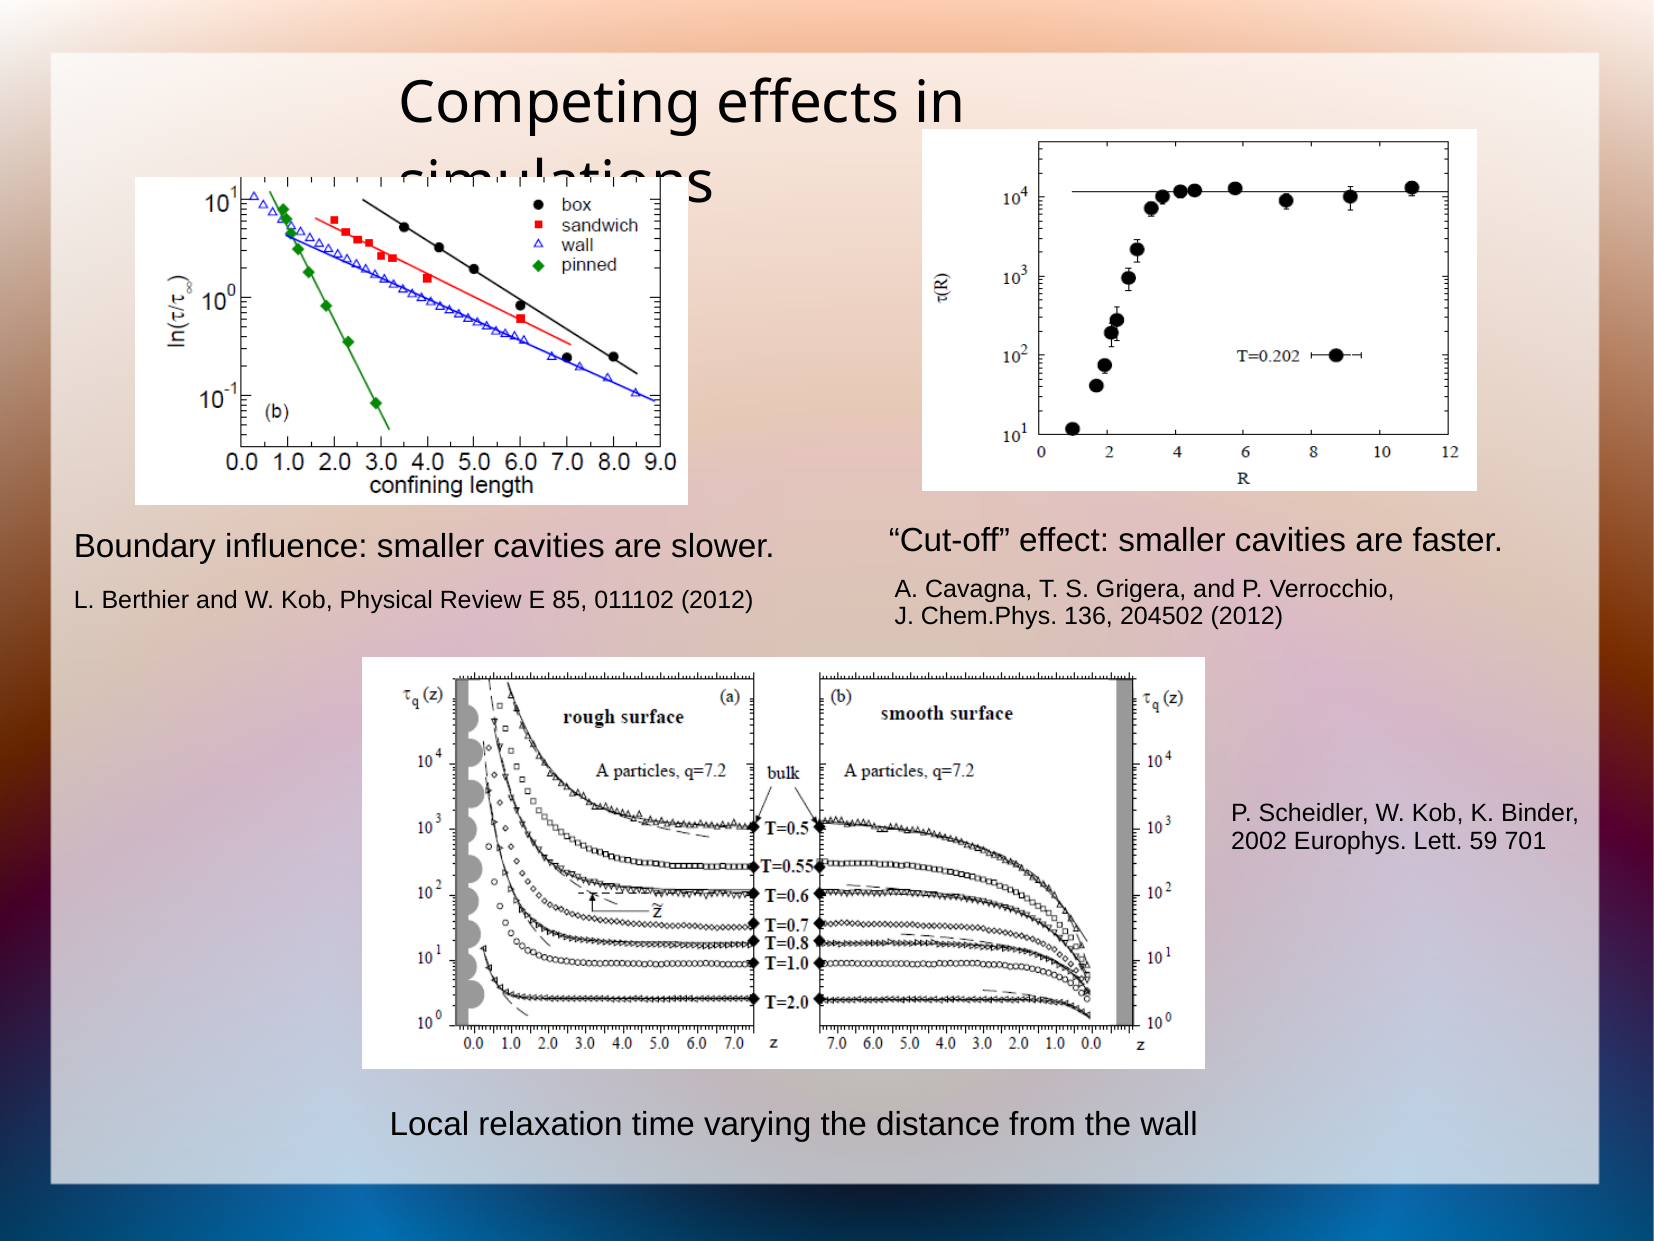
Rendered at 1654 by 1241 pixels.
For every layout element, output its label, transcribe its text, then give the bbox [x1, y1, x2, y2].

text_box Boundary influence: smaller cavities are slower. [59, 519, 810, 572]
picture [0, 0, 1654, 1241]
text_box A. Cavagna, T. S. Grigera, and P. Verrocchio, J. Chem.Phys. 136, 204502 (2012) [879, 566, 1436, 638]
text_box Local relaxation time varying the distance from the wall [348, 1098, 1241, 1151]
text_box P. Scheidler, W. Kob, K. Binder, 2002 Europhys. Lett. 59 701 [1216, 791, 1619, 863]
text_box L. Berthier and W. Kob, Physical Review E 85, 011102 (2012) [59, 578, 780, 622]
text_box Competing effects in simulations [383, 53, 1300, 136]
text_box “Cut-off” effect: smaller cavities are faster. [874, 513, 1522, 566]
